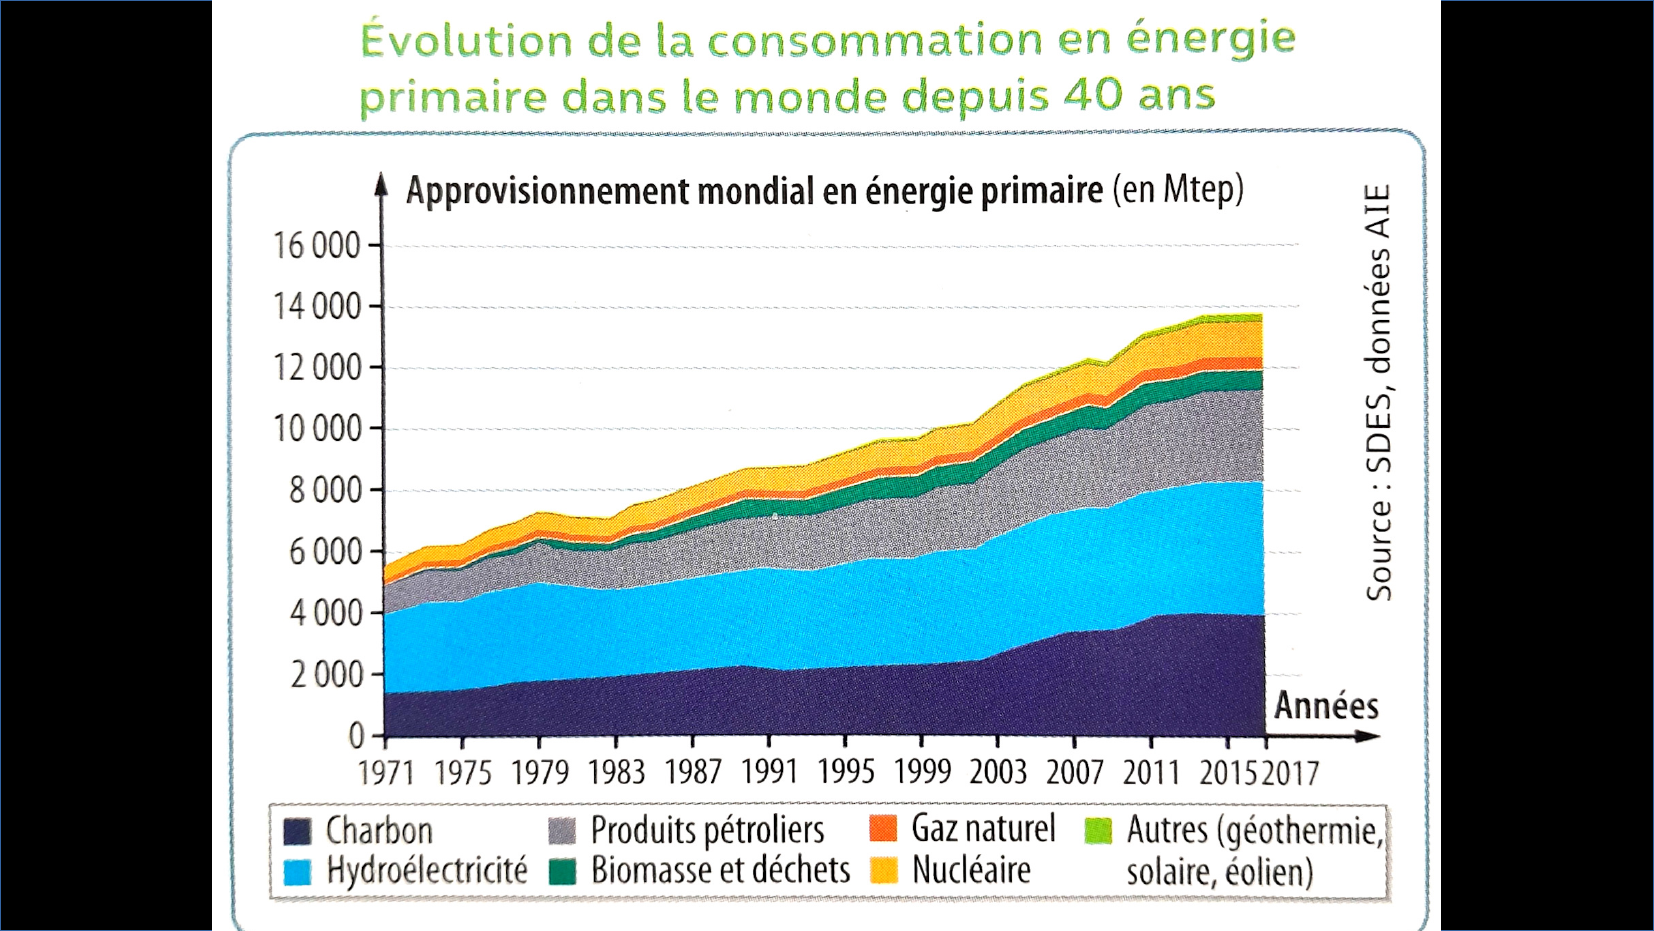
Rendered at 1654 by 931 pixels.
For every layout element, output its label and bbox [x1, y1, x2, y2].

text_box [1441, 0, 1654, 931]
picture [212, 0, 1441, 931]
text_box [0, 0, 212, 931]
